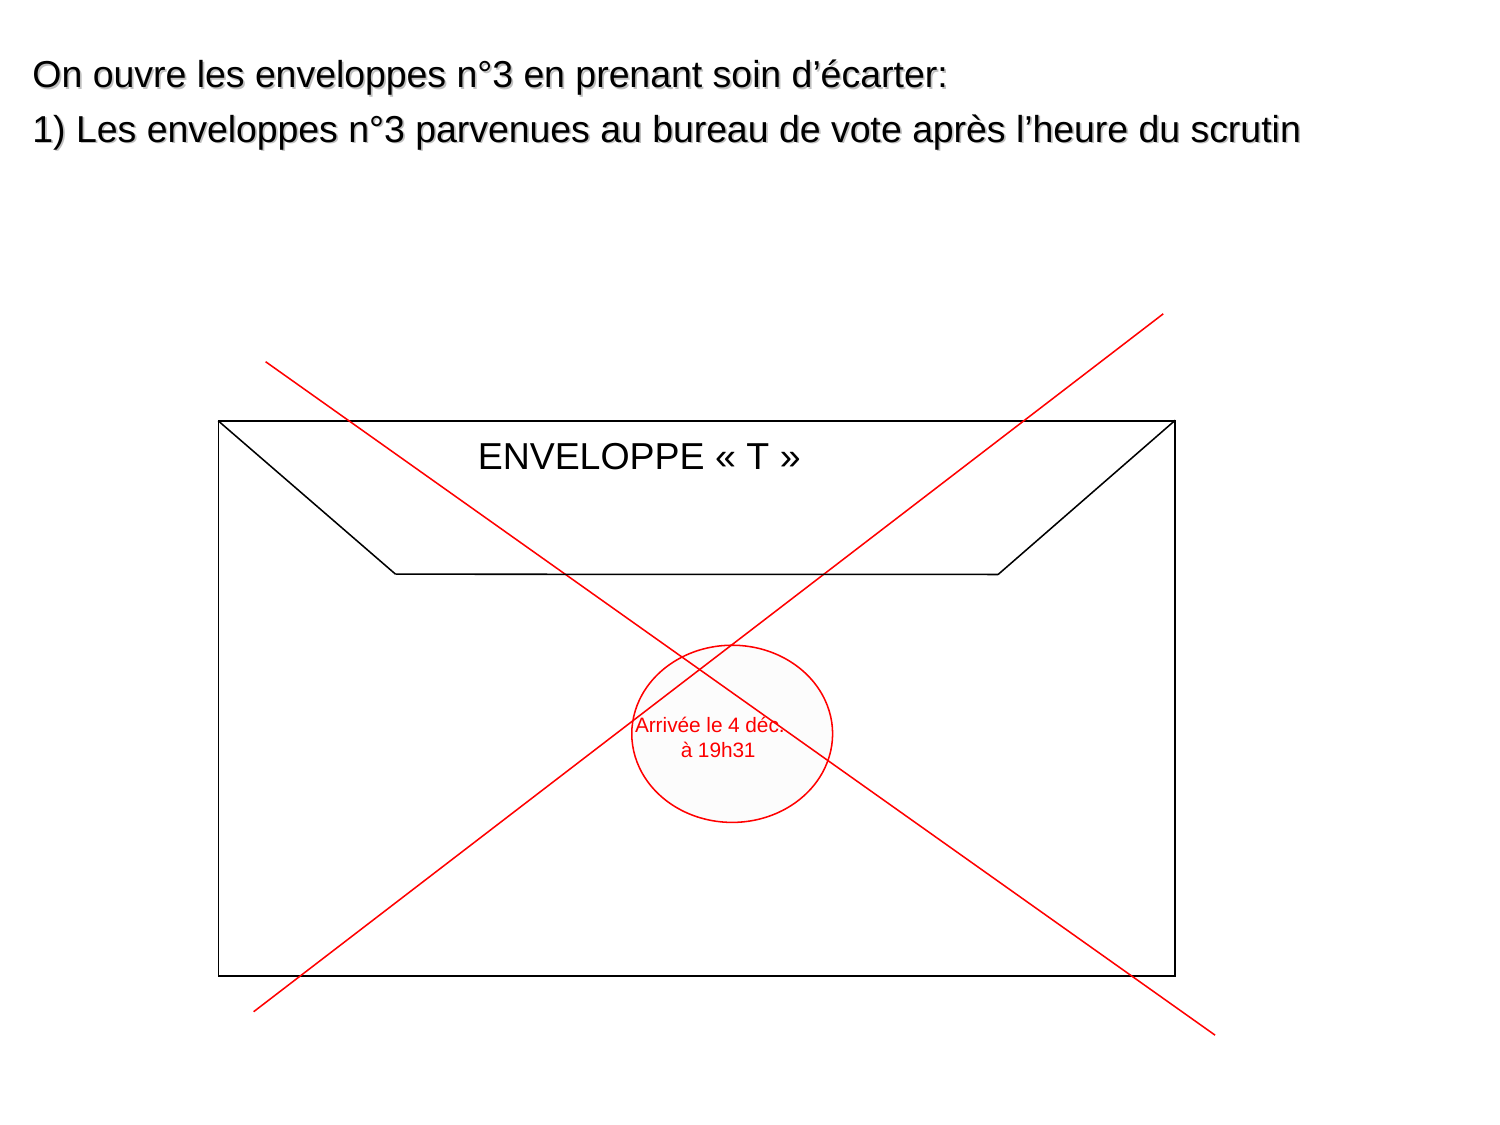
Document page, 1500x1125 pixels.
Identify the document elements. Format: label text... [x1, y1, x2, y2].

text_box Arrivée le 4 déc. à 19h31 [620, 724, 640, 770]
text_box On ouvre les enveloppes n°3 en prenant soin d’écarter: 1) Les enveloppes n°3 parvenues au bureau de vote après l’heure du scrutin [17, 42, 1317, 203]
text_box [220, 420, 560, 573]
text_box [829, 420, 1173, 573]
text_box ENVELOPPE « T » [463, 423, 816, 485]
text_box [218, 422, 1176, 977]
text_box [351, 420, 1022, 573]
